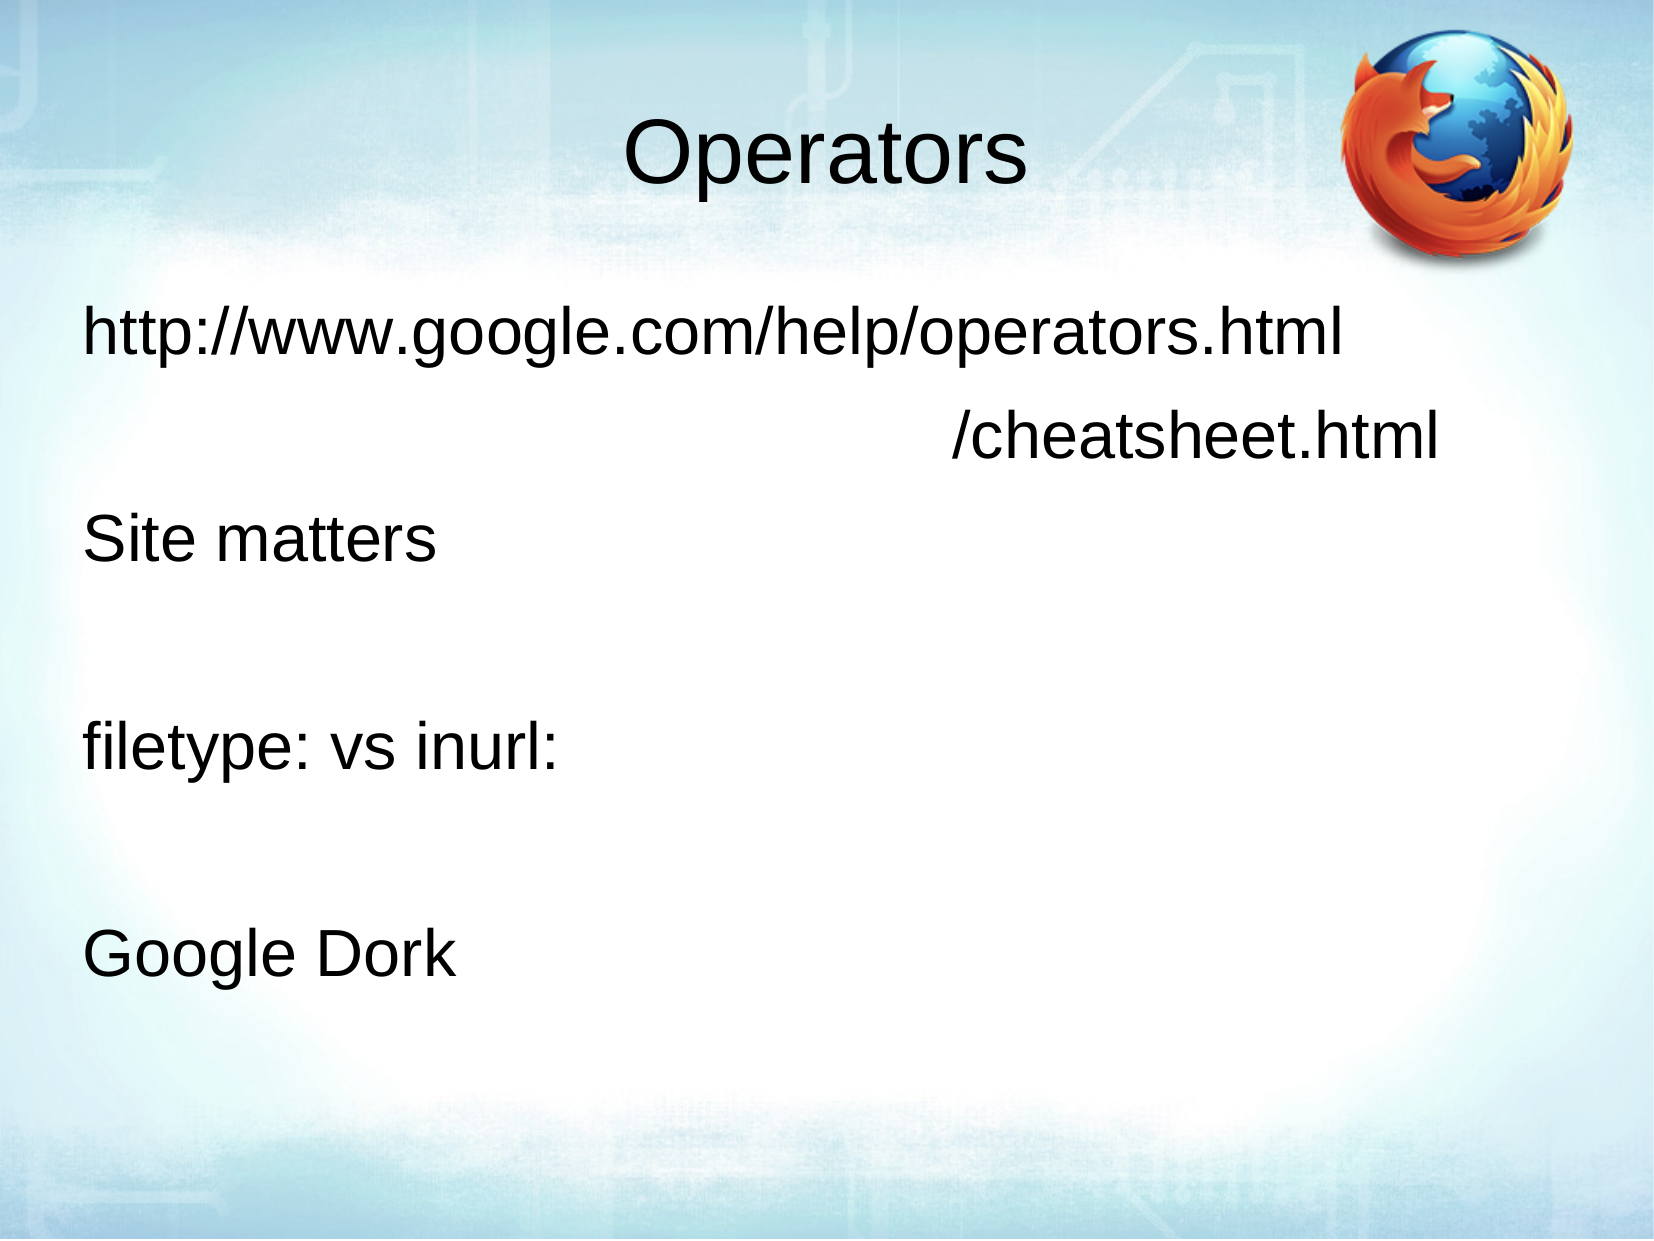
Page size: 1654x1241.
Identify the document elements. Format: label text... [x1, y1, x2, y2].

picture [0, 0, 1654, 1239]
list http://www.google.com/help/operators.html /cheatsheet.html Site matters filetype: vs inurl: Google Dork [82, 290, 1441, 1099]
title Operators [82, 49, 1571, 257]
